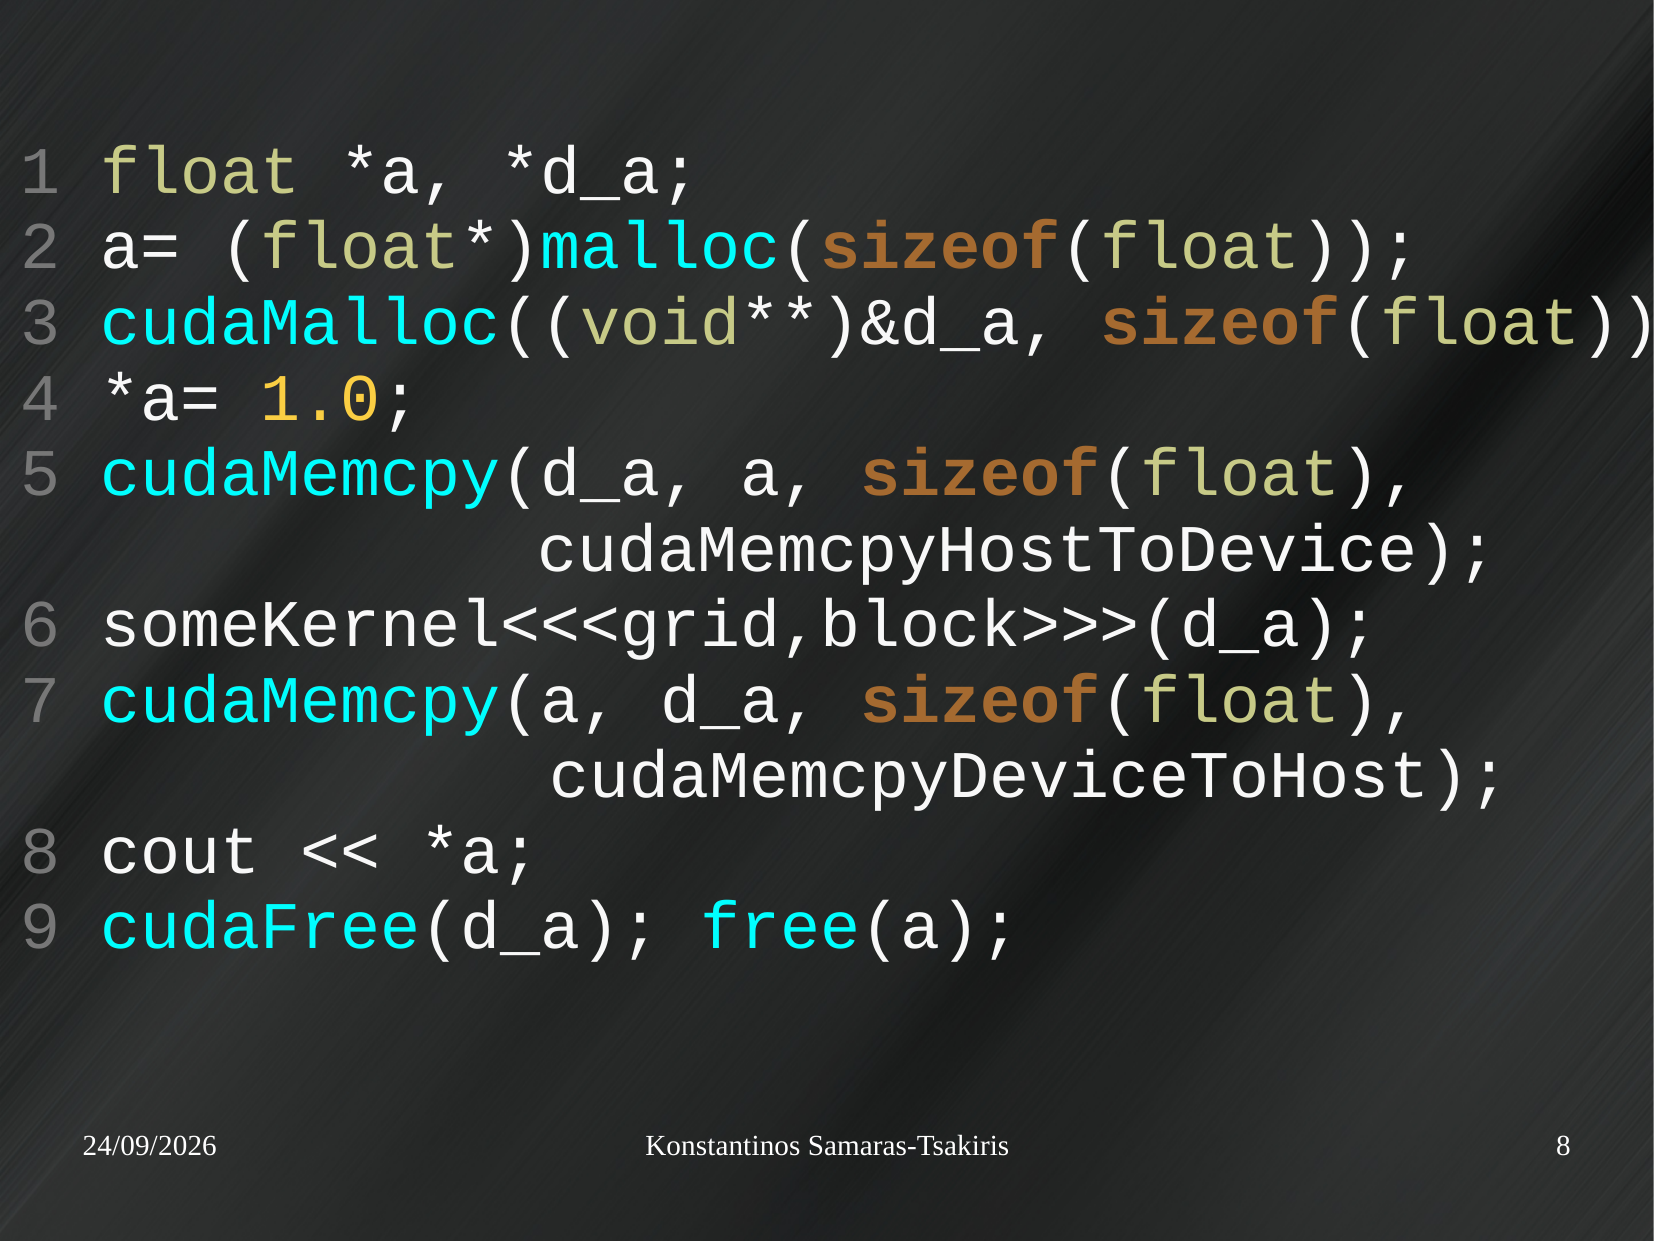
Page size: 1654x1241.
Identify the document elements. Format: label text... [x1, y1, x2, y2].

picture [0, 0, 1654, 1241]
text_box 1 float *a, *d_a; 2 a= (float*)malloc(sizeof(float)); 3 cudaMalloc((void**)&d_a, sizeof(float)); 4 *a= 1.0; 5 cudaMemcpy(d_a, a, sizeof(float), cudaMemcpyHostToDevice); 6 someKernel<<<grid,block>>>(d_a); 7 cudaMemcpy(a, d_a, sizeof(float), cudaMemcpyDeviceToHost); 8 cout << *a; 9 cudaFree(d_a); free(a); [5, 130, 1654, 982]
